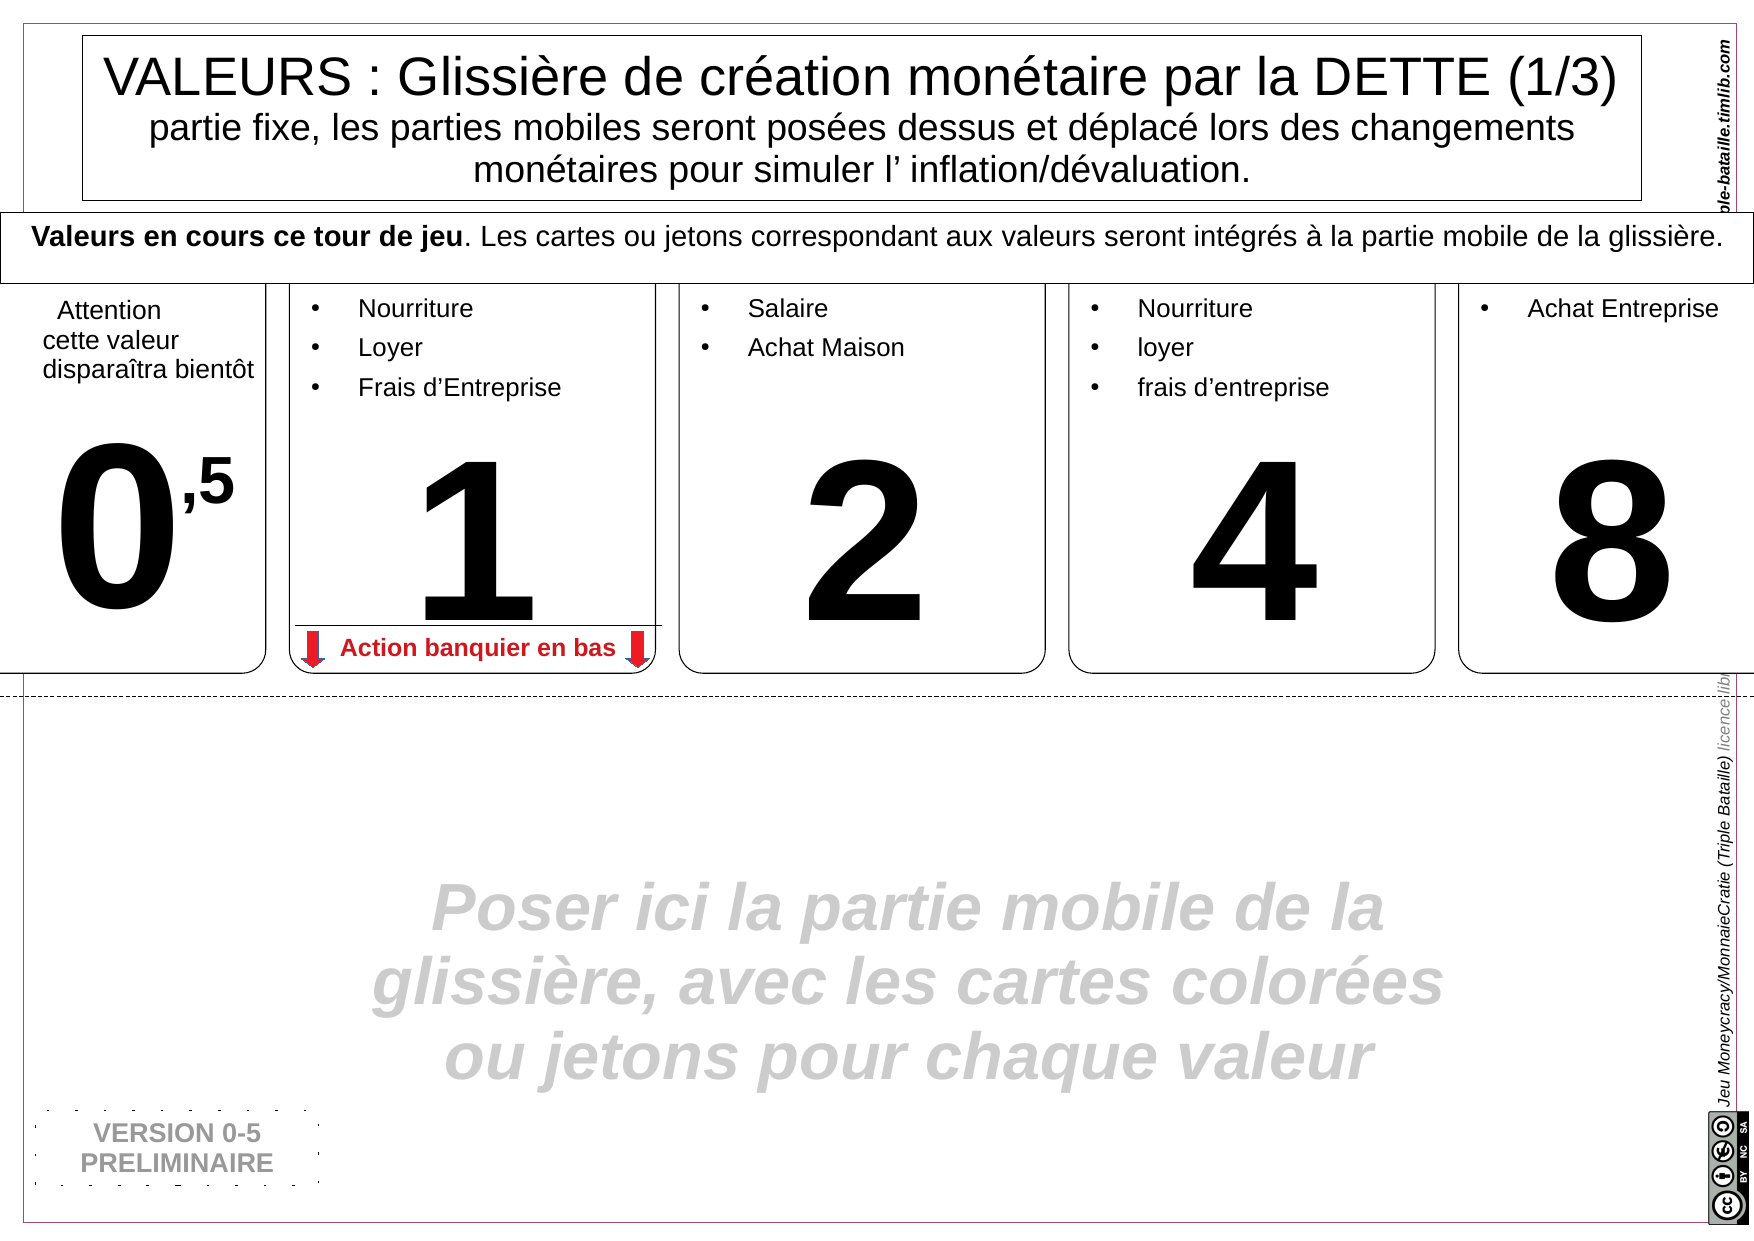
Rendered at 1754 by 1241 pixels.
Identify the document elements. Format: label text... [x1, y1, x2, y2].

text_box [301, 631, 313, 668]
list Nourriture loyer frais d’entreprise 4 [1068, 284, 1436, 674]
text_box ,5 [165, 435, 265, 544]
text_box Action banquier en bas [313, 626, 644, 697]
list Achat Entreprise 8 [1458, 284, 1754, 674]
text_box Poser ici la partie mobile de la glissière, avec les cartes colorées ou jetons pour chaque valeur [324, 862, 1495, 1174]
picture [1709, 1112, 1749, 1225]
list Attention cette valeur disparaîtra bientôt 0 [0, 284, 266, 674]
text_box VERSION 0-5 PRELIMINAIRE [35, 1110, 319, 1186]
list Nourriture Loyer Frais d’Entreprise 1 [289, 284, 656, 674]
title VALEURS : Glissière de création monétaire par la DETTE (1/3) partie fixe, les parties mobiles seront posées dessus et déplacé lors des changements monétaires pour simuler l’ inflation/dévaluation. [82, 35, 1642, 201]
text_box Valeurs en cours ce tour de jeu. Les cartes ou jetons correspondant aux valeurs seront intégrés à la partie mobile de la glissière. [0, 212, 1754, 284]
list Salaire Achat Maison 2 [679, 284, 1046, 674]
